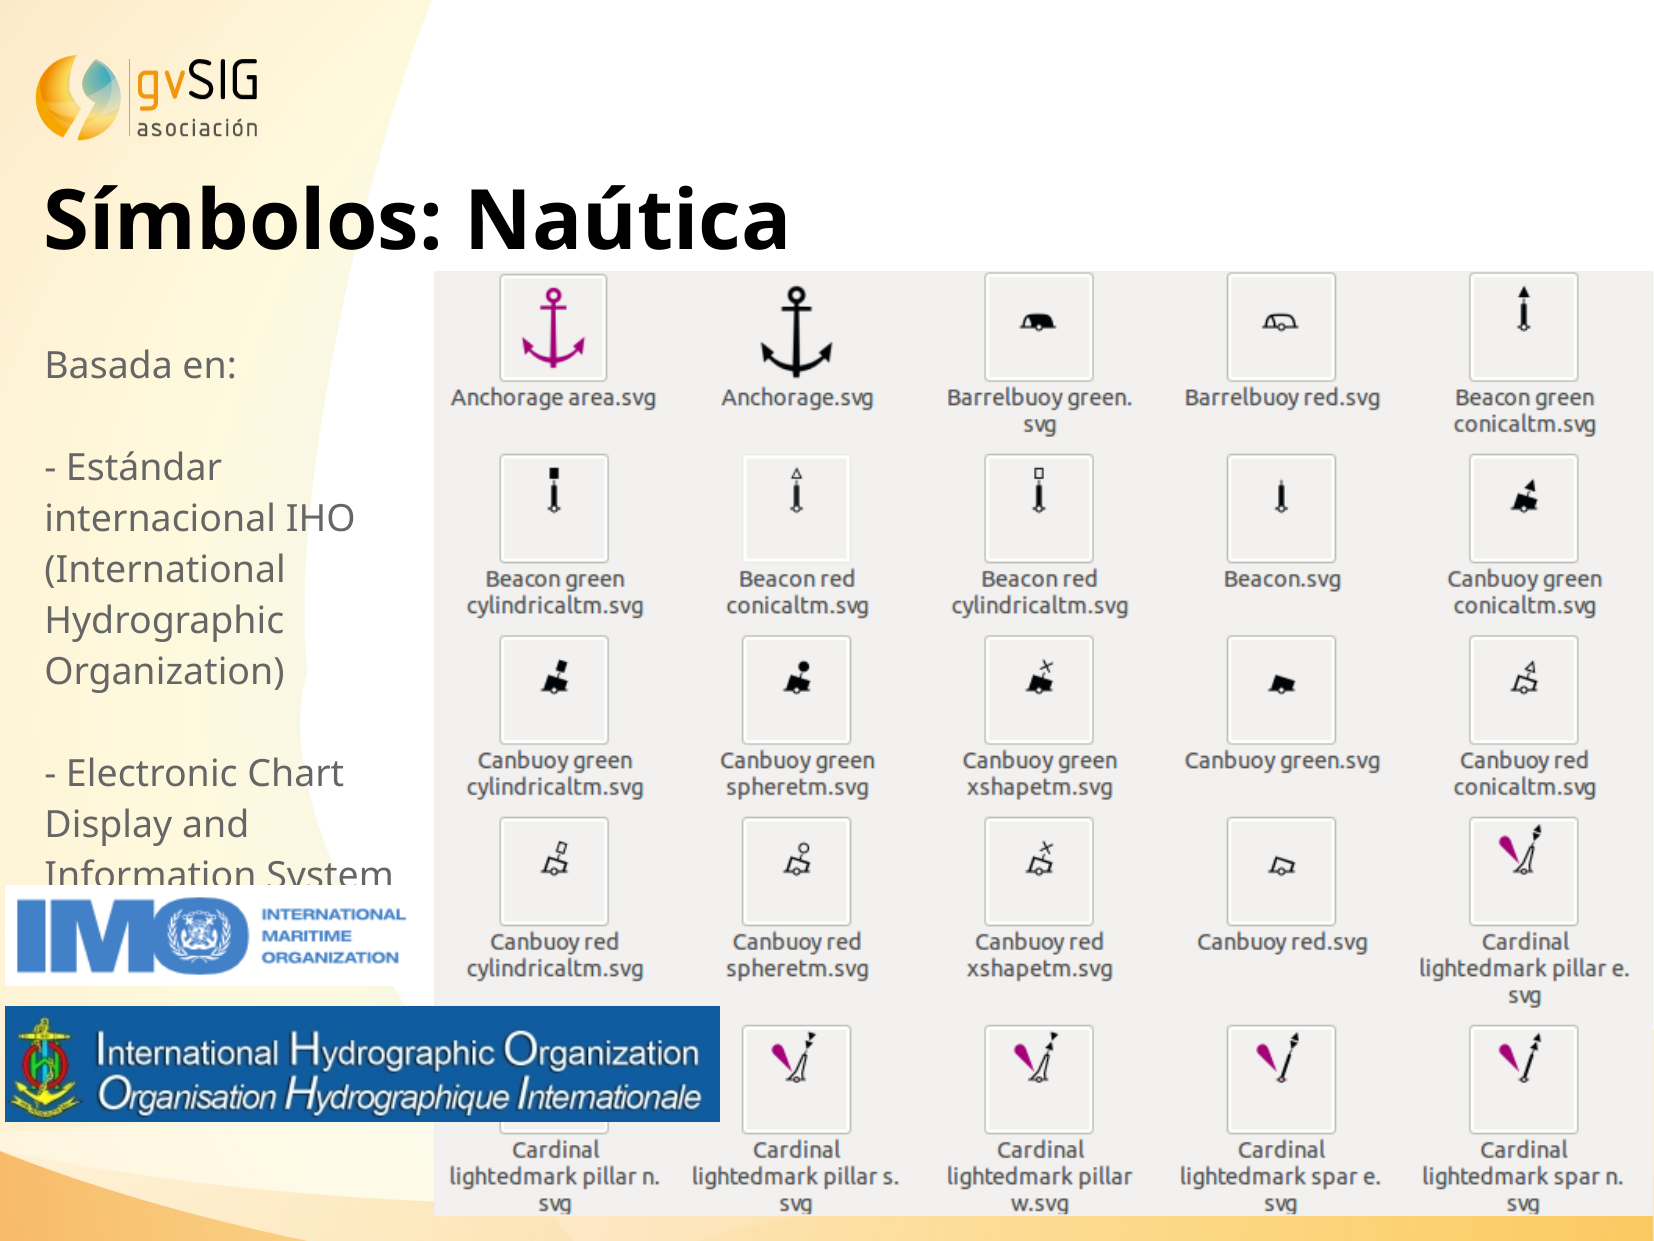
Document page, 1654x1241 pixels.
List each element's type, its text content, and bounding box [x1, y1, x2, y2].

picture [0, 0, 1654, 1241]
title Símbolos: Naútica [43, 170, 1531, 265]
text_box Basada en: - Estándar internacional IHO (International Hydrographic Organization) - Electronic Chart Display and Information System (ECDIS) [29, 330, 421, 853]
